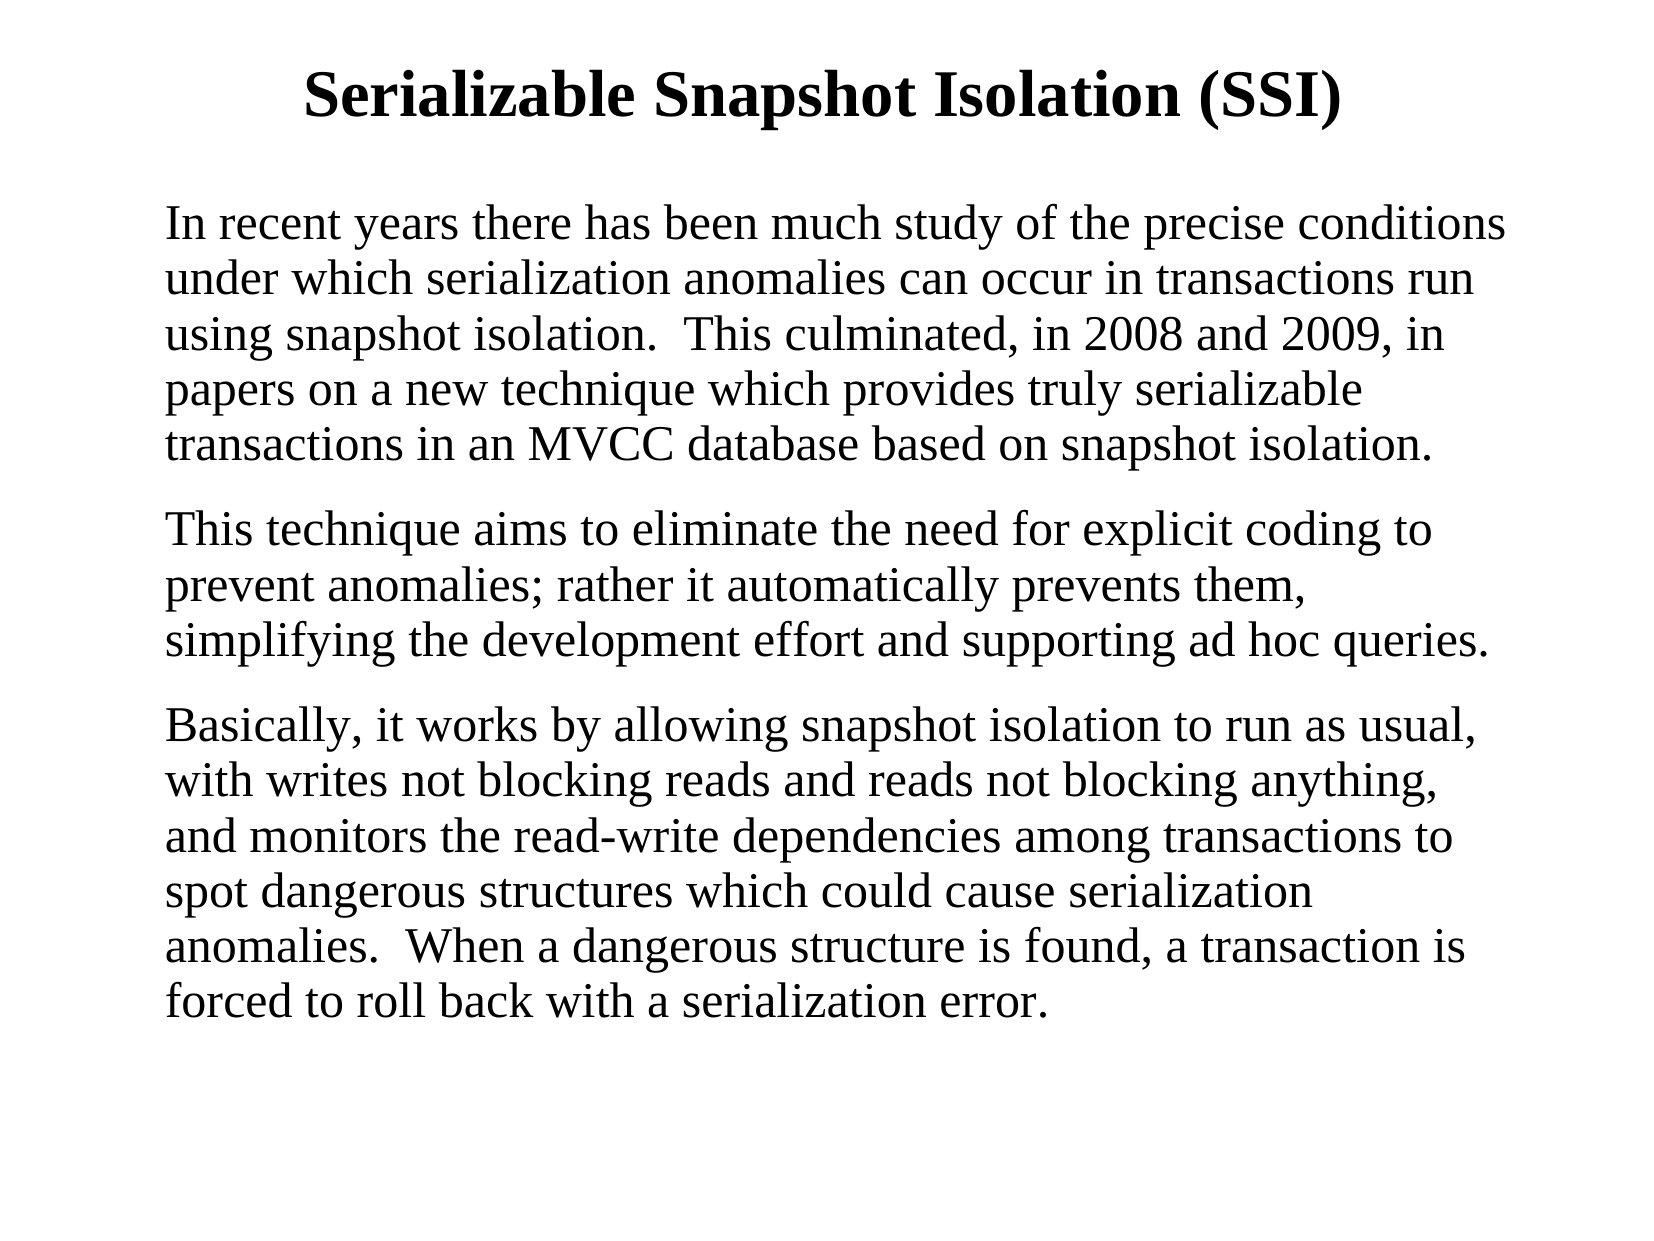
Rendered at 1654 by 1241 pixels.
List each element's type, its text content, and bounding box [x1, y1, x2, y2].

title Serializable Snapshot Isolation (SSI) [112, 37, 1535, 151]
text_box In recent years there has been much study of the precise conditions under which serialization anomalies can occur in transactions run using snapshot isolation. This culminated, in 2008 and 2009, in papers on a new technique which provides truly serializable transactions in an MVCC database based on snapshot isolation. This technique aims to eliminate the need for explicit coding to prevent anomalies; rather it automatically prevents them, simplifying the development effort and supporting ad hoc queries. Basically, it works by allowing snapshot isolation to run as usual, with writes not blocking reads and reads not blocking anything, and monitors the read-write dependencies among transactions to spot dangerous structures which could cause serialization anomalies. When a dangerous structure is found, a transaction is forced to roll back with a serialization error. [150, 187, 1538, 1163]
